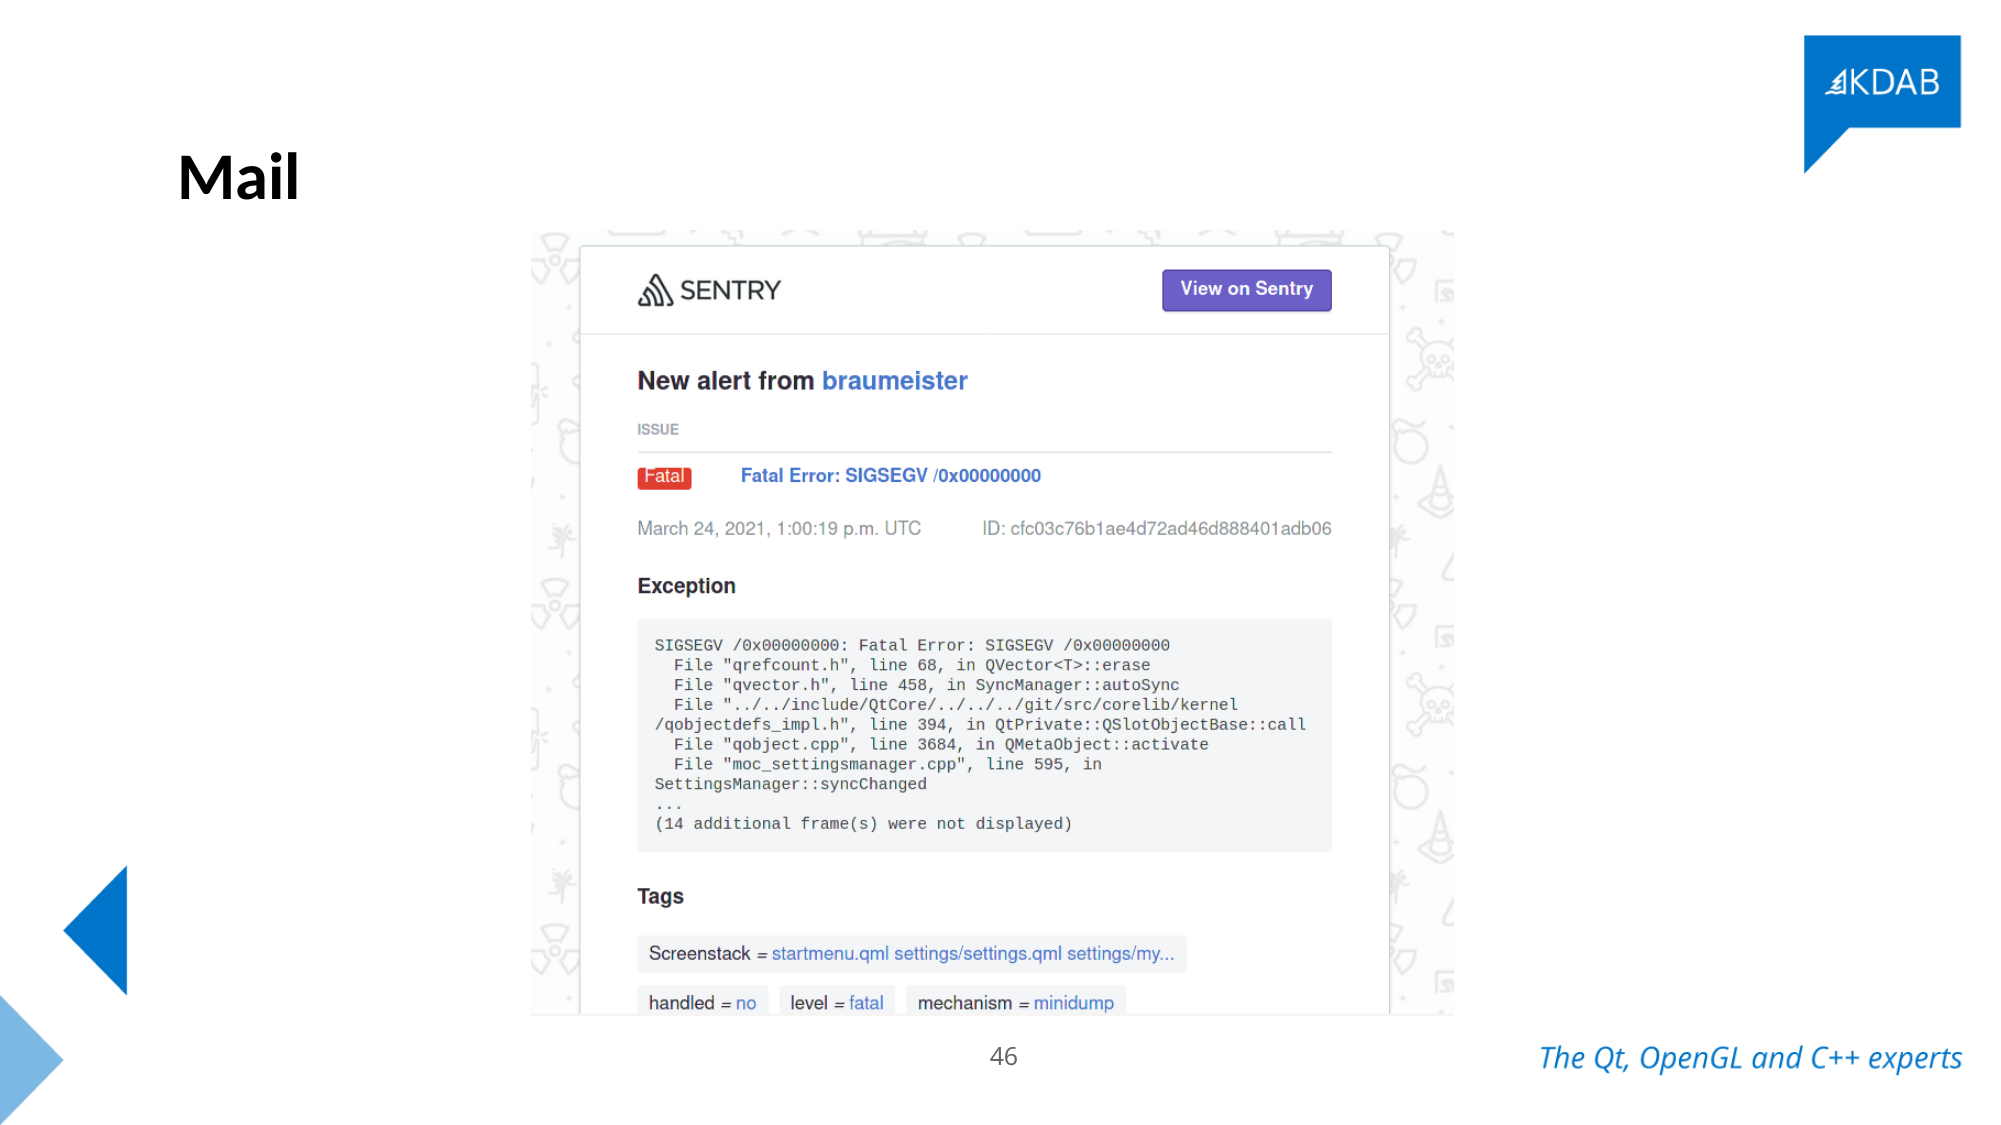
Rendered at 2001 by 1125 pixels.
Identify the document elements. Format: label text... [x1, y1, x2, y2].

title Mail [177, 129, 1871, 237]
picture [0, 0, 2001, 1125]
